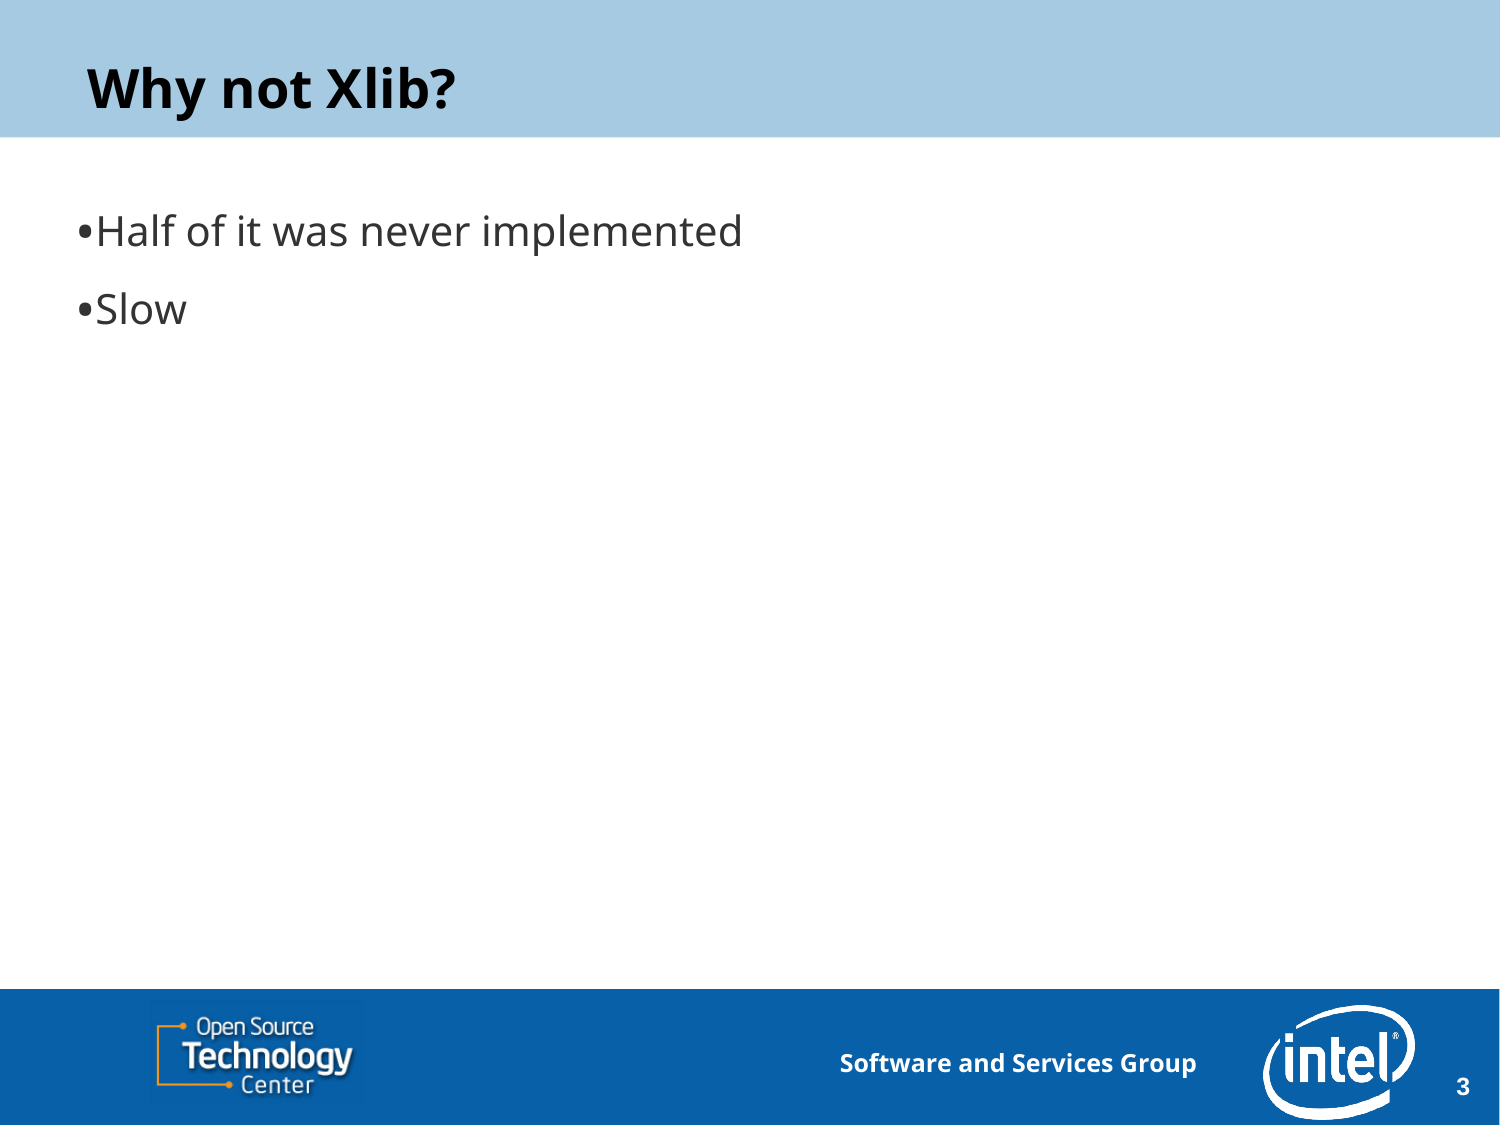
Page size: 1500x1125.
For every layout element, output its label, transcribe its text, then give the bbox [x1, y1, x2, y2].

title Why not Xlib? [87, 37, 1446, 138]
list Half of it was never implemented Slow [74, 202, 1425, 945]
picture [150, 999, 365, 1106]
picture [1263, 1005, 1415, 1120]
